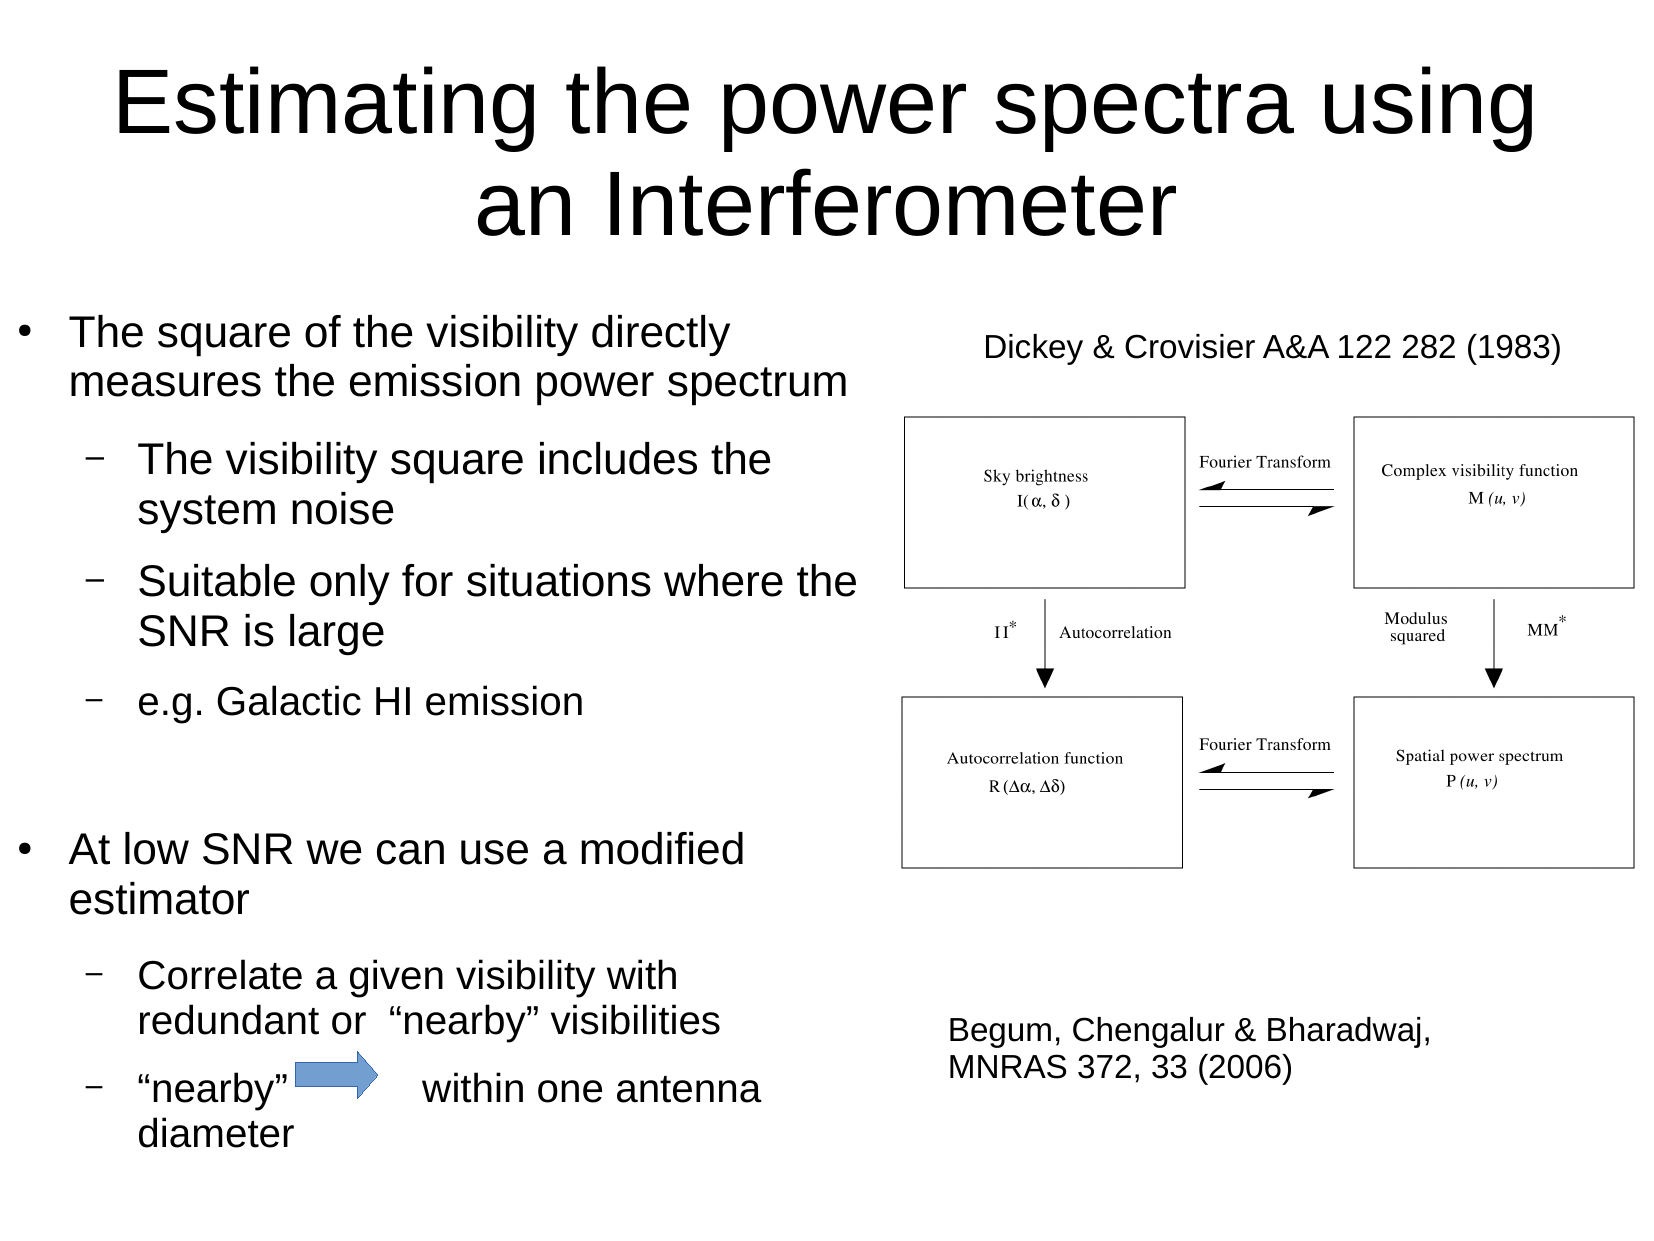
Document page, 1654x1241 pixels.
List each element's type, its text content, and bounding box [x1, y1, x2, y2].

text_box [295, 1051, 378, 1099]
list The square of the visibility directly measures the emission power spectrum The visibility square includes the system noise Suitable only for situations where the SNR is large e.g. Galactic HI emission At low SNR we can use a modified estimator Correlate a given visibility with redundant or “nearby” visibilities “nearby” within one antenna diameter [0, 307, 863, 1182]
text_box Dickey & Crovisier A&A 122 282 (1983) [968, 321, 1578, 374]
text_box Begum, Chengalur & Bharadwaj, MNRAS 372, 33 (2006) [933, 1003, 1457, 1094]
title Estimating the power spectra using an Interferometer [82, 49, 1571, 257]
picture [897, 409, 1642, 875]
